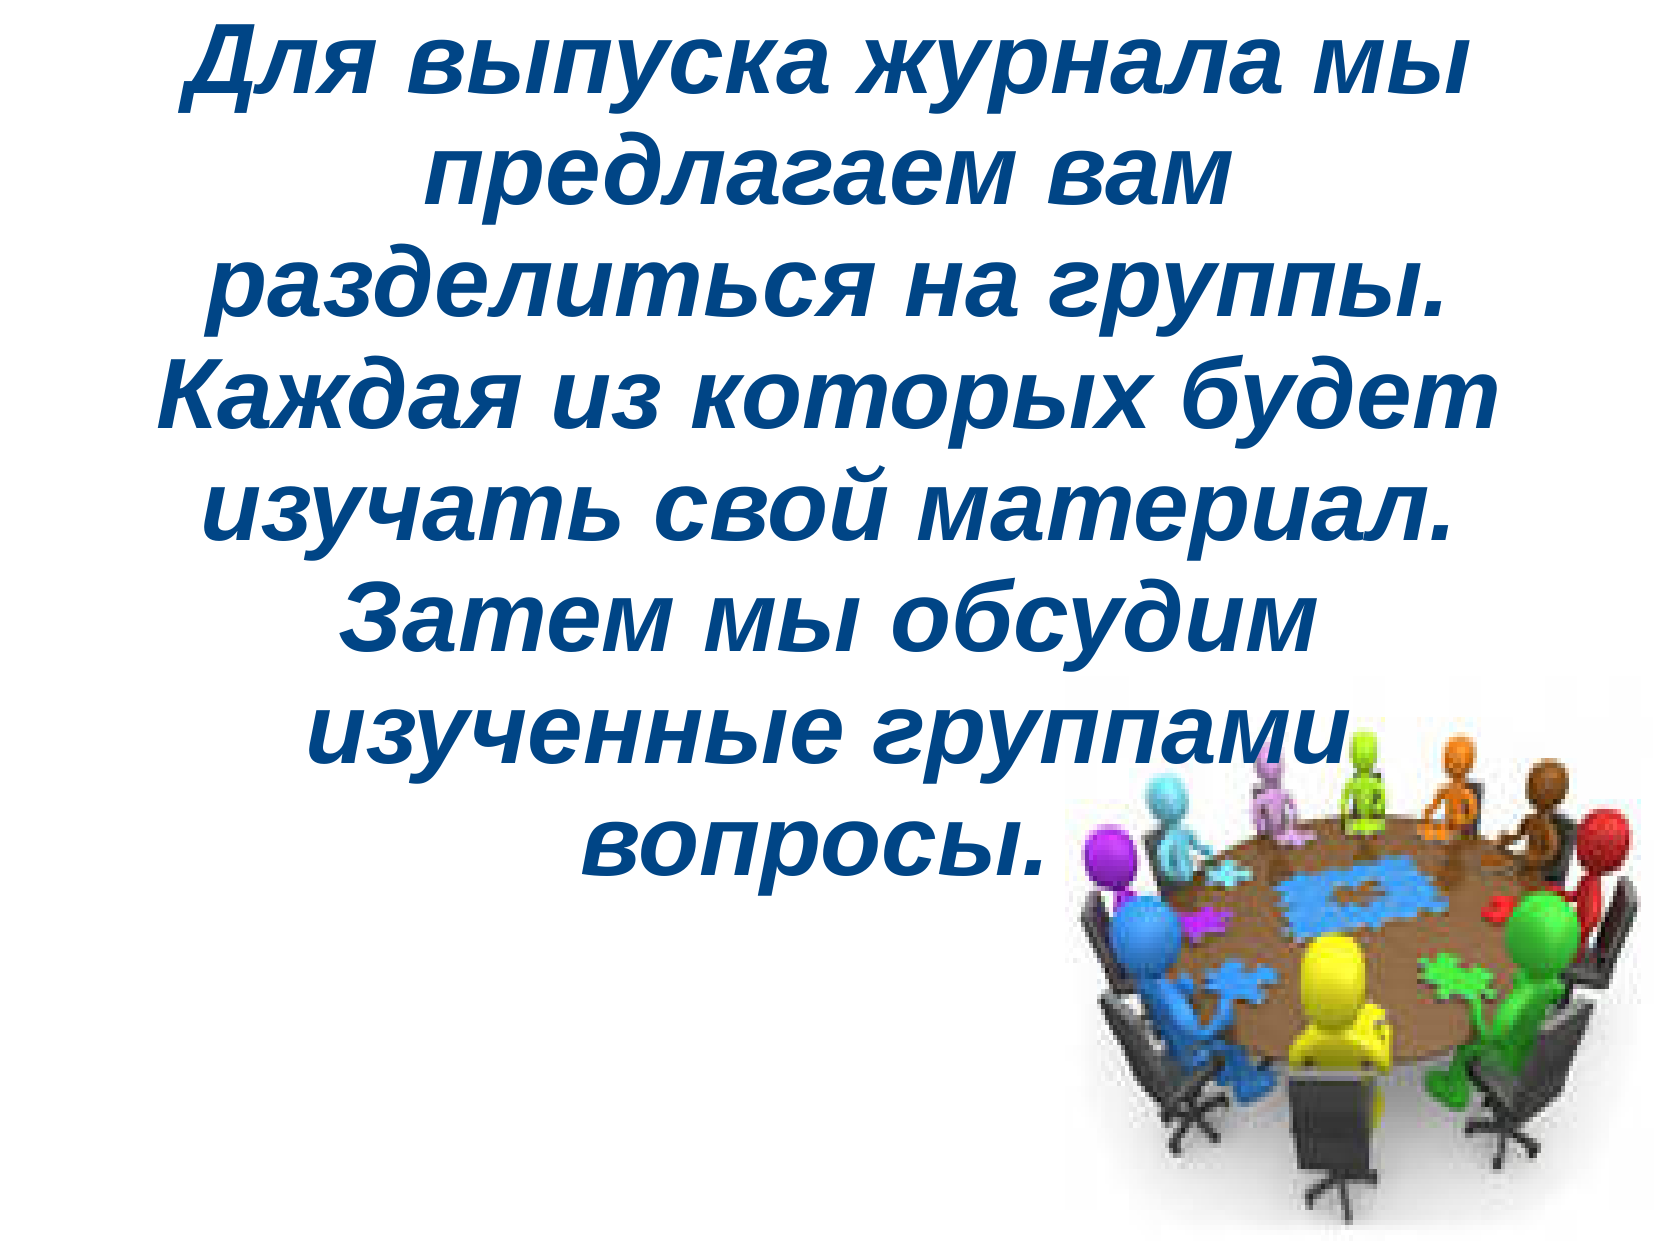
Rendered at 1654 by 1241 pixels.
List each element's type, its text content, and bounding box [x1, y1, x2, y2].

picture [1065, 676, 1654, 1241]
subtitle Для выпуска журнала мы предлагаем вам разделиться на группы. Каждая из которых будет изучать свой материал. Затем мы обсудим изученные группами вопросы. [123, 59, 1536, 841]
